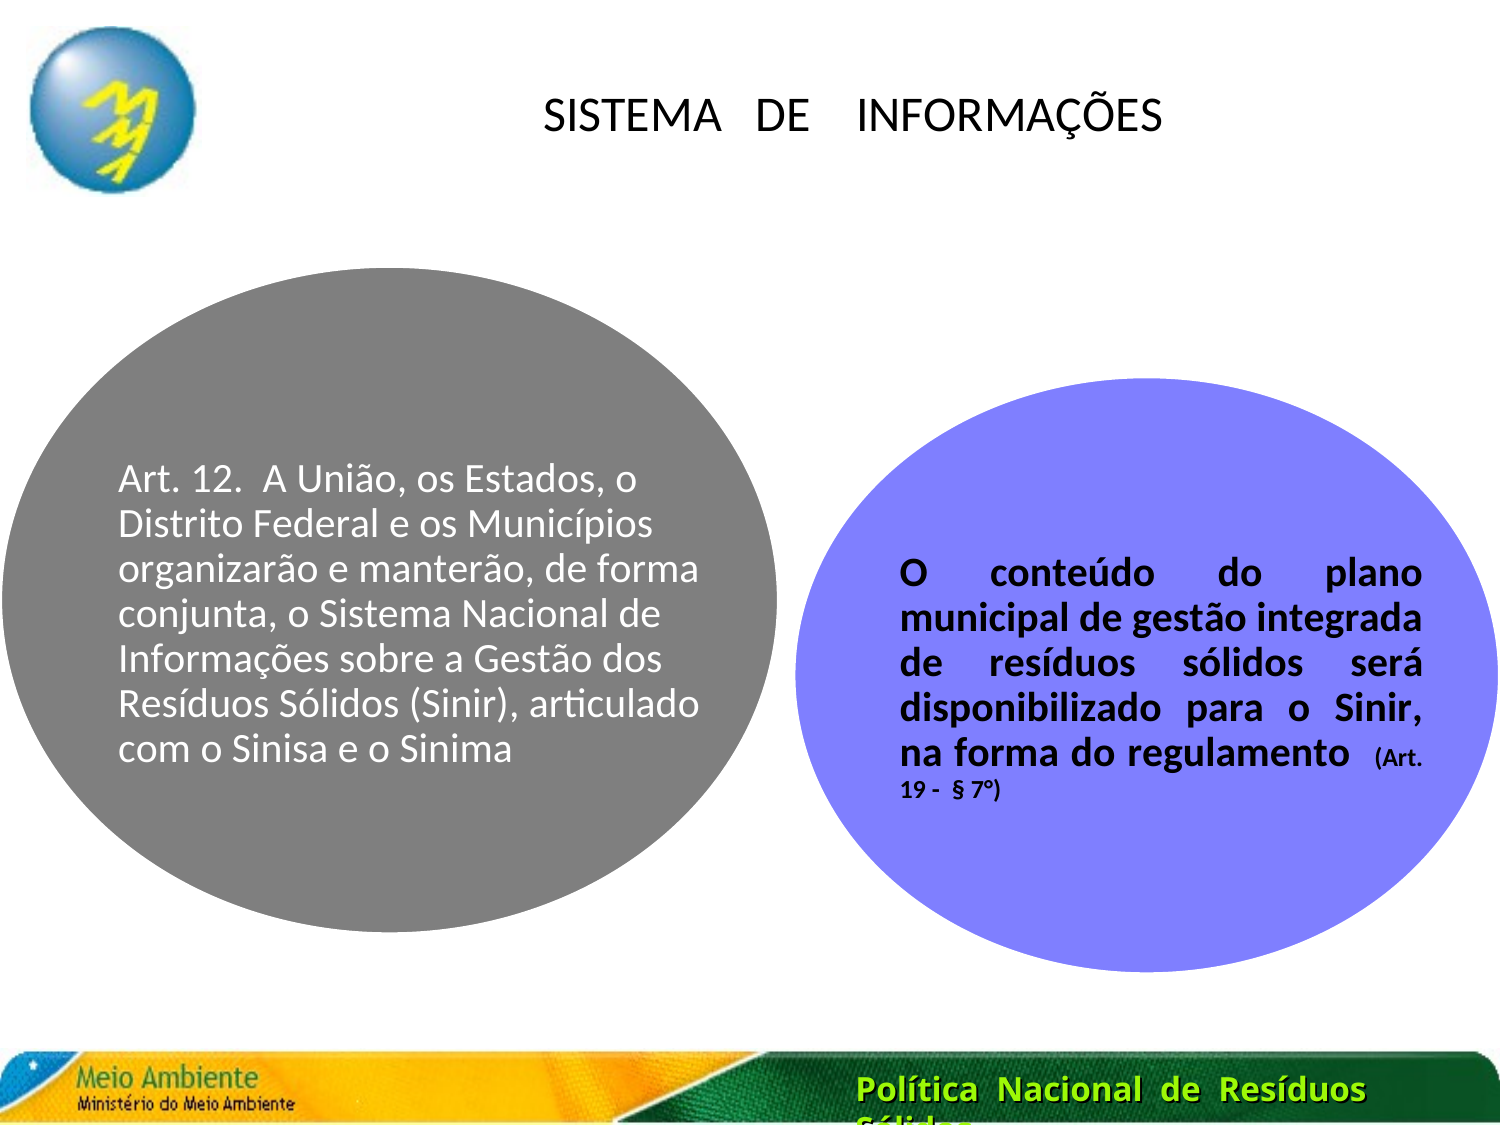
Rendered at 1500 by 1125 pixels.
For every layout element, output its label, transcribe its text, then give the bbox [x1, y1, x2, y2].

picture [26, 26, 202, 197]
picture [29, 1060, 39, 1071]
text_box O conteúdo do plano municipal de gestão integrada de resíduos sólidos será disponibilizado para o Sinir, na forma do regulamento (Art. 19 - § 7°)‏ [793, 376, 1500, 975]
picture [0, 1048, 1500, 1125]
text_box SISTEMA DE INFORMAÇÕES [206, 29, 1500, 149]
text_box Art. 12. A União, os Estados, o Distrito Federal e os Municípios organizarão e manterão, de forma conjunta, o Sistema Nacional de Informações sobre a Gestão dos Resíduos Sólidos (Sinir), articulado com o Sinisa e o Sinima [0, 265, 779, 935]
